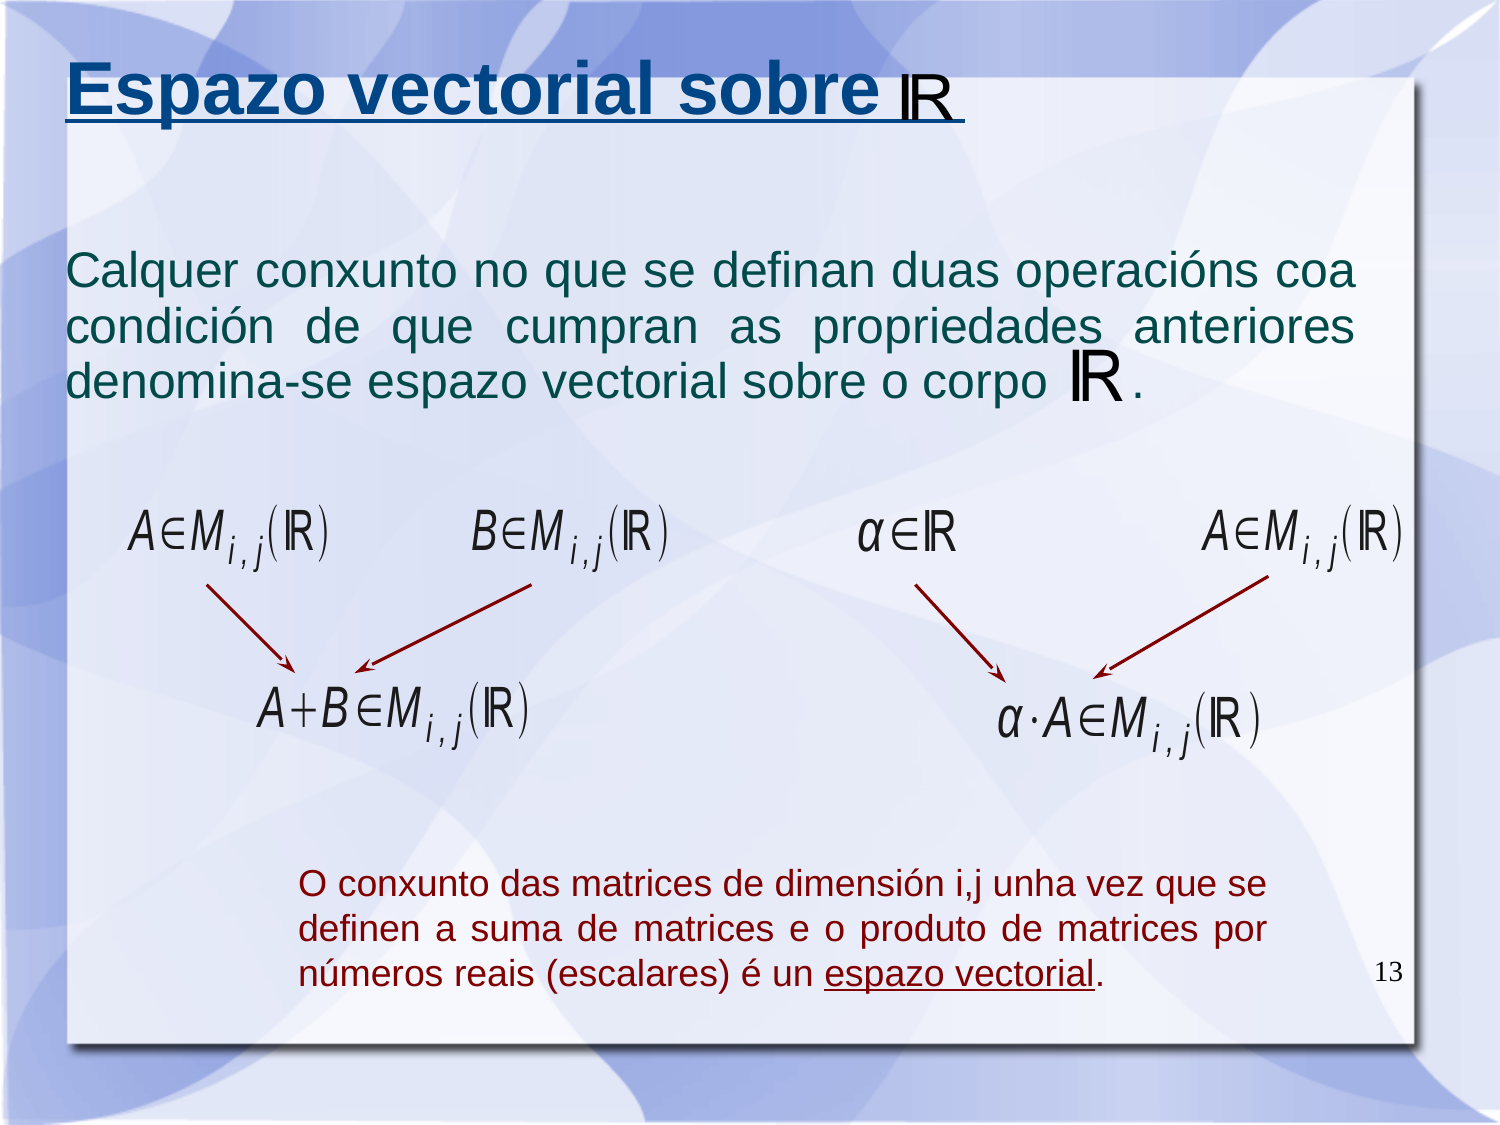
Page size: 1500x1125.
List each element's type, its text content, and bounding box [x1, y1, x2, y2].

chart [461, 495, 679, 575]
chart [891, 59, 962, 134]
chart [116, 495, 340, 575]
chart [1190, 495, 1414, 575]
text_box O conxunto das matrices de dimensión i,j unha vez que se definen a suma de matrices e o produto de matrices por números reais (escalares) é un espazo vectorial. [283, 851, 1283, 1002]
list Calquer conxunto no que se definan duas operacións coa condición de que cumpran as propriedades anteriores denomina-se espazo vectorial sobre o corpo . [59, 236, 1441, 416]
chart [245, 672, 541, 752]
chart [846, 495, 970, 563]
picture [0, 0, 1500, 1125]
chart [986, 682, 1273, 763]
chart [1063, 342, 1133, 418]
title Espazo vectorial sobre [59, 29, 1441, 148]
